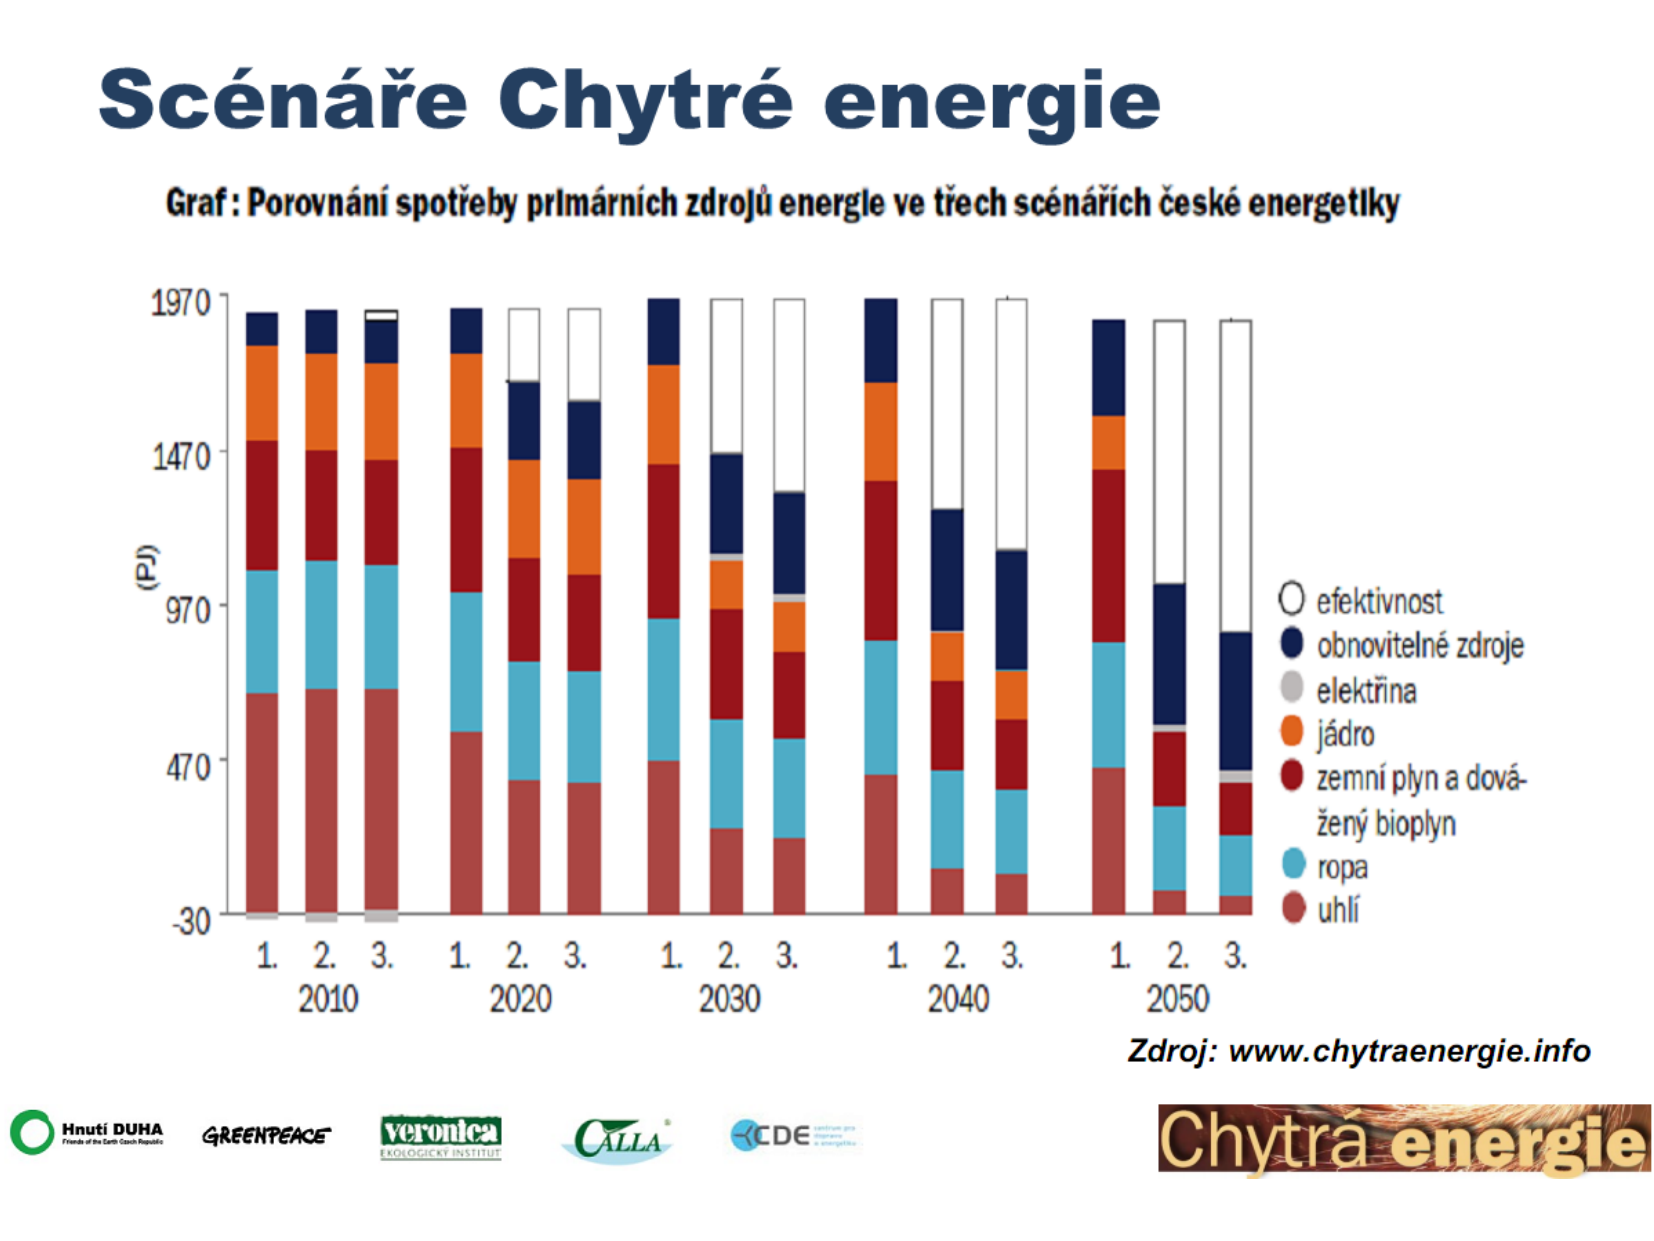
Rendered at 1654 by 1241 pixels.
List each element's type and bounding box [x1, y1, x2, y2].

picture [2, 63, 1654, 1180]
